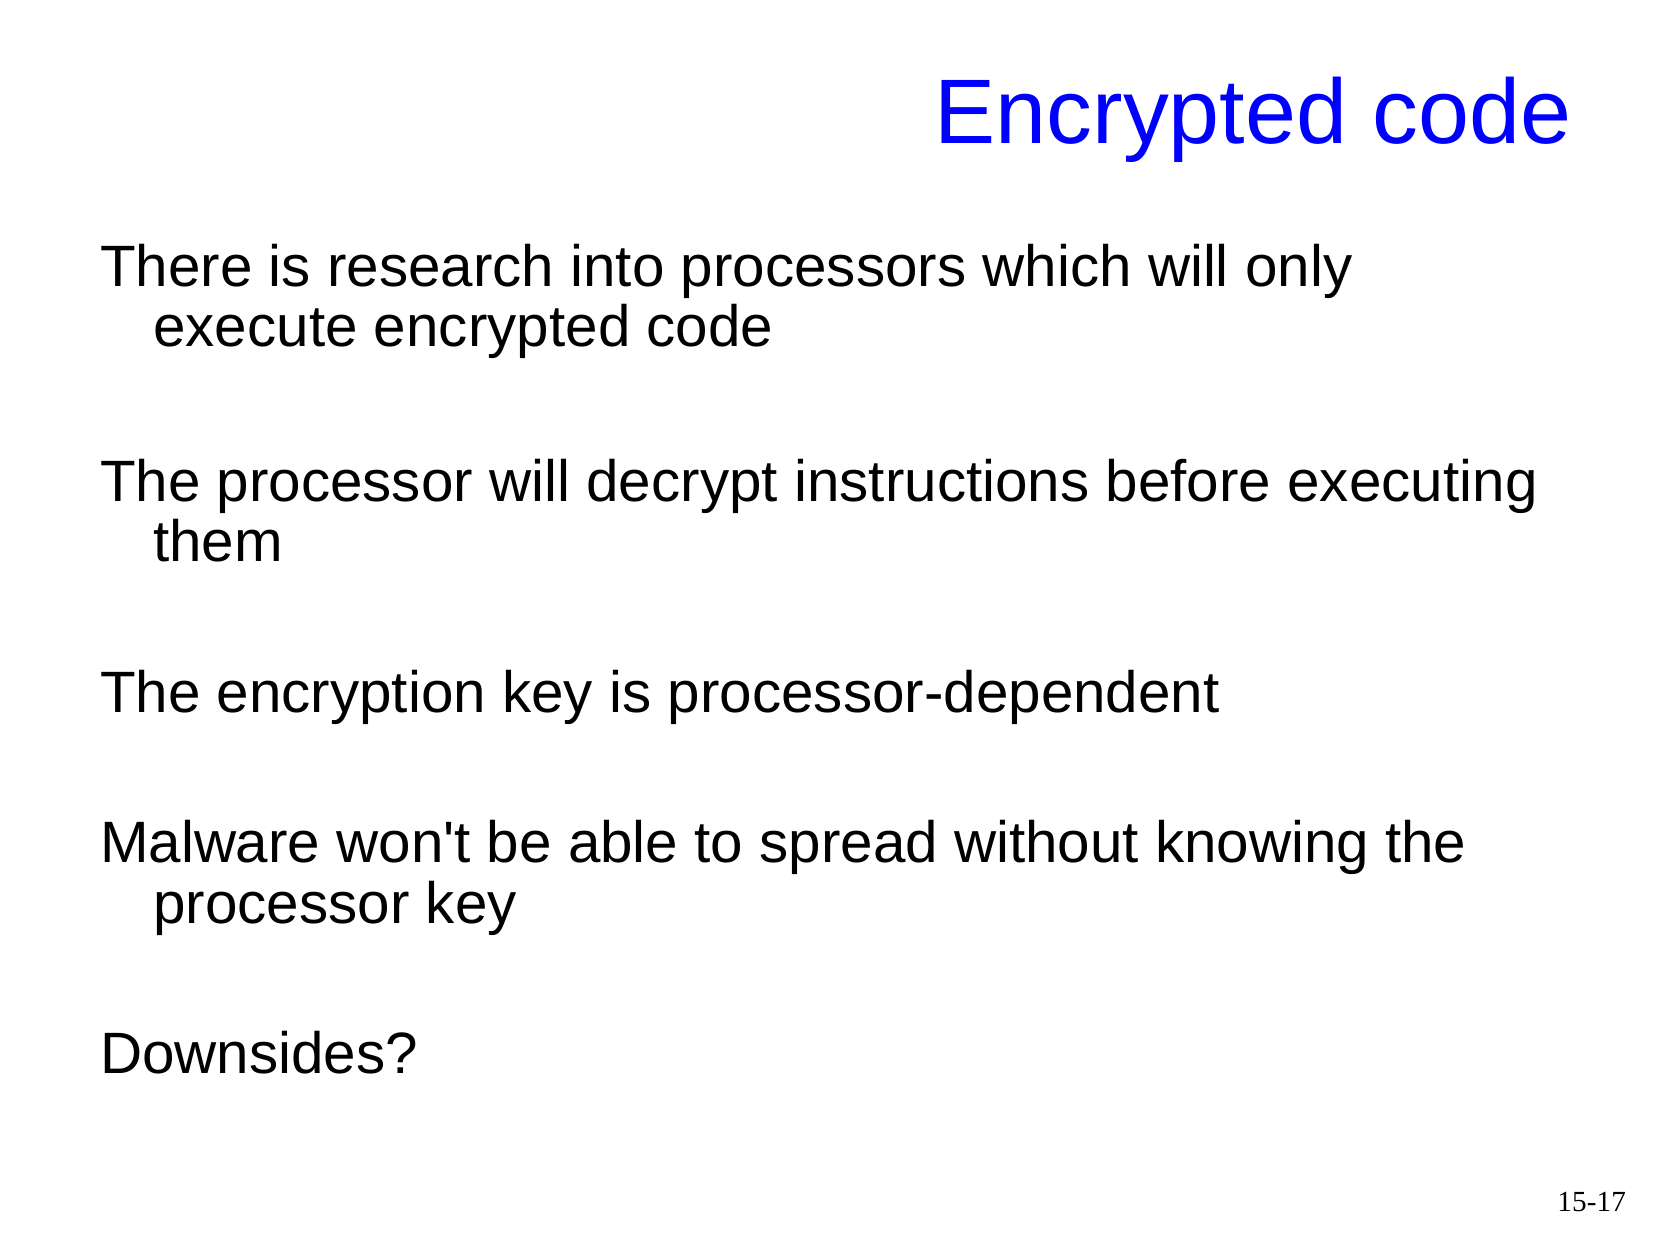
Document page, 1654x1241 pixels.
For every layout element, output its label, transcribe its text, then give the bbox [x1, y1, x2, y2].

list There is research into processors which will only execute encrypted code The processor will decrypt instructions before executing them The encryption key is processor-dependent Malware won't be able to spread without knowing the processor key Downsides? [82, 237, 1571, 1156]
title Encrypted code [84, 18, 1573, 211]
